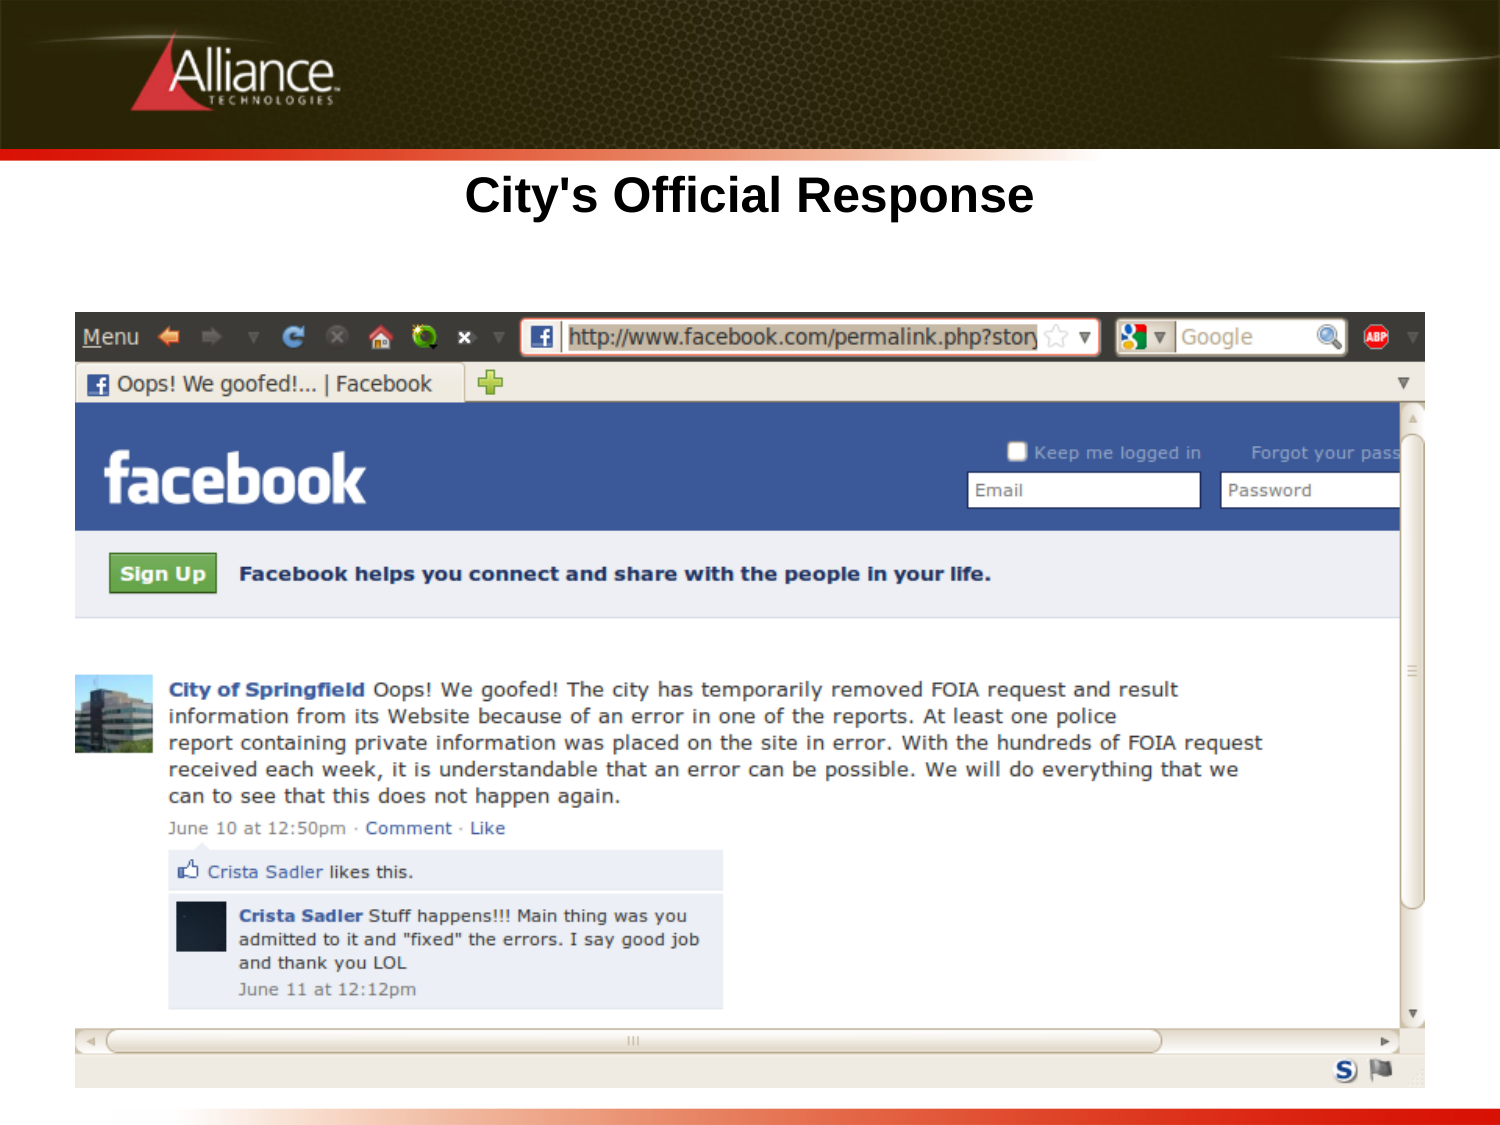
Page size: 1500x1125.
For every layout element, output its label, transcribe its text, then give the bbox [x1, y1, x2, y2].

picture [75, 312, 1425, 1088]
picture [0, 0, 1500, 161]
picture [114, 1109, 1500, 1125]
text_box City's Official Response [0, 164, 1500, 226]
